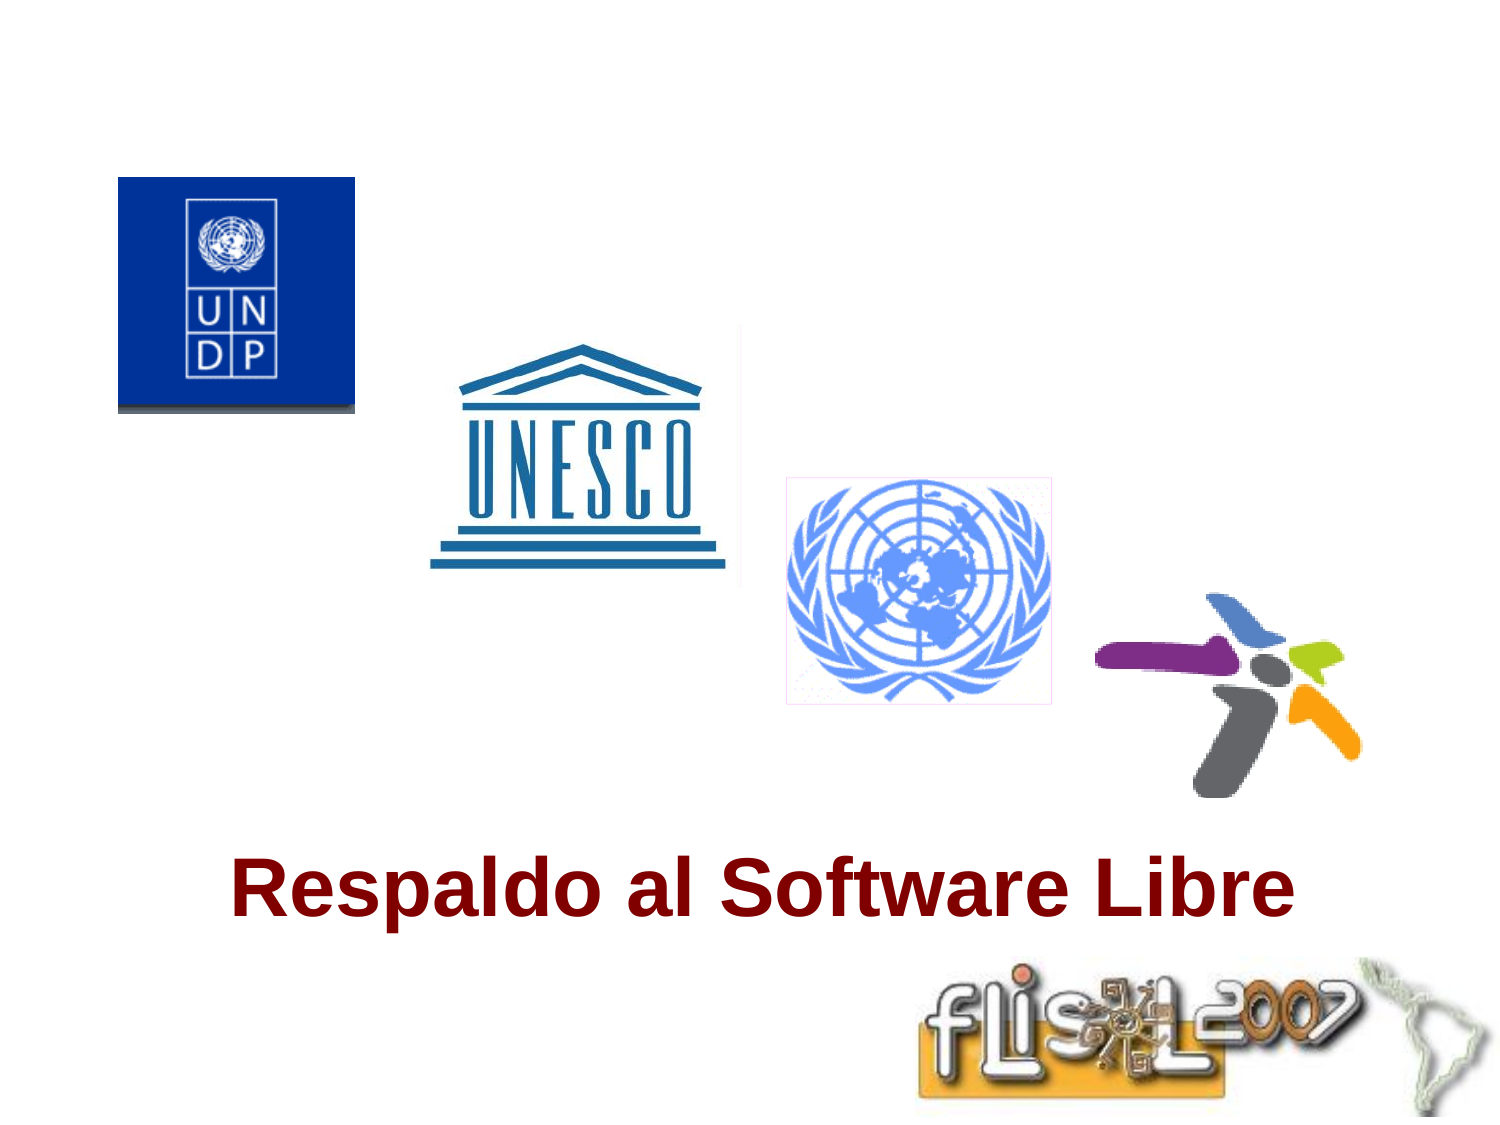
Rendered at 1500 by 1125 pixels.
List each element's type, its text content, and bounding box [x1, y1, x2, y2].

picture [413, 324, 742, 588]
picture [1095, 592, 1383, 798]
picture [779, 472, 1058, 709]
picture [915, 956, 1500, 1117]
title Respaldo al Software Libre [88, 768, 1439, 1004]
picture [118, 177, 355, 414]
